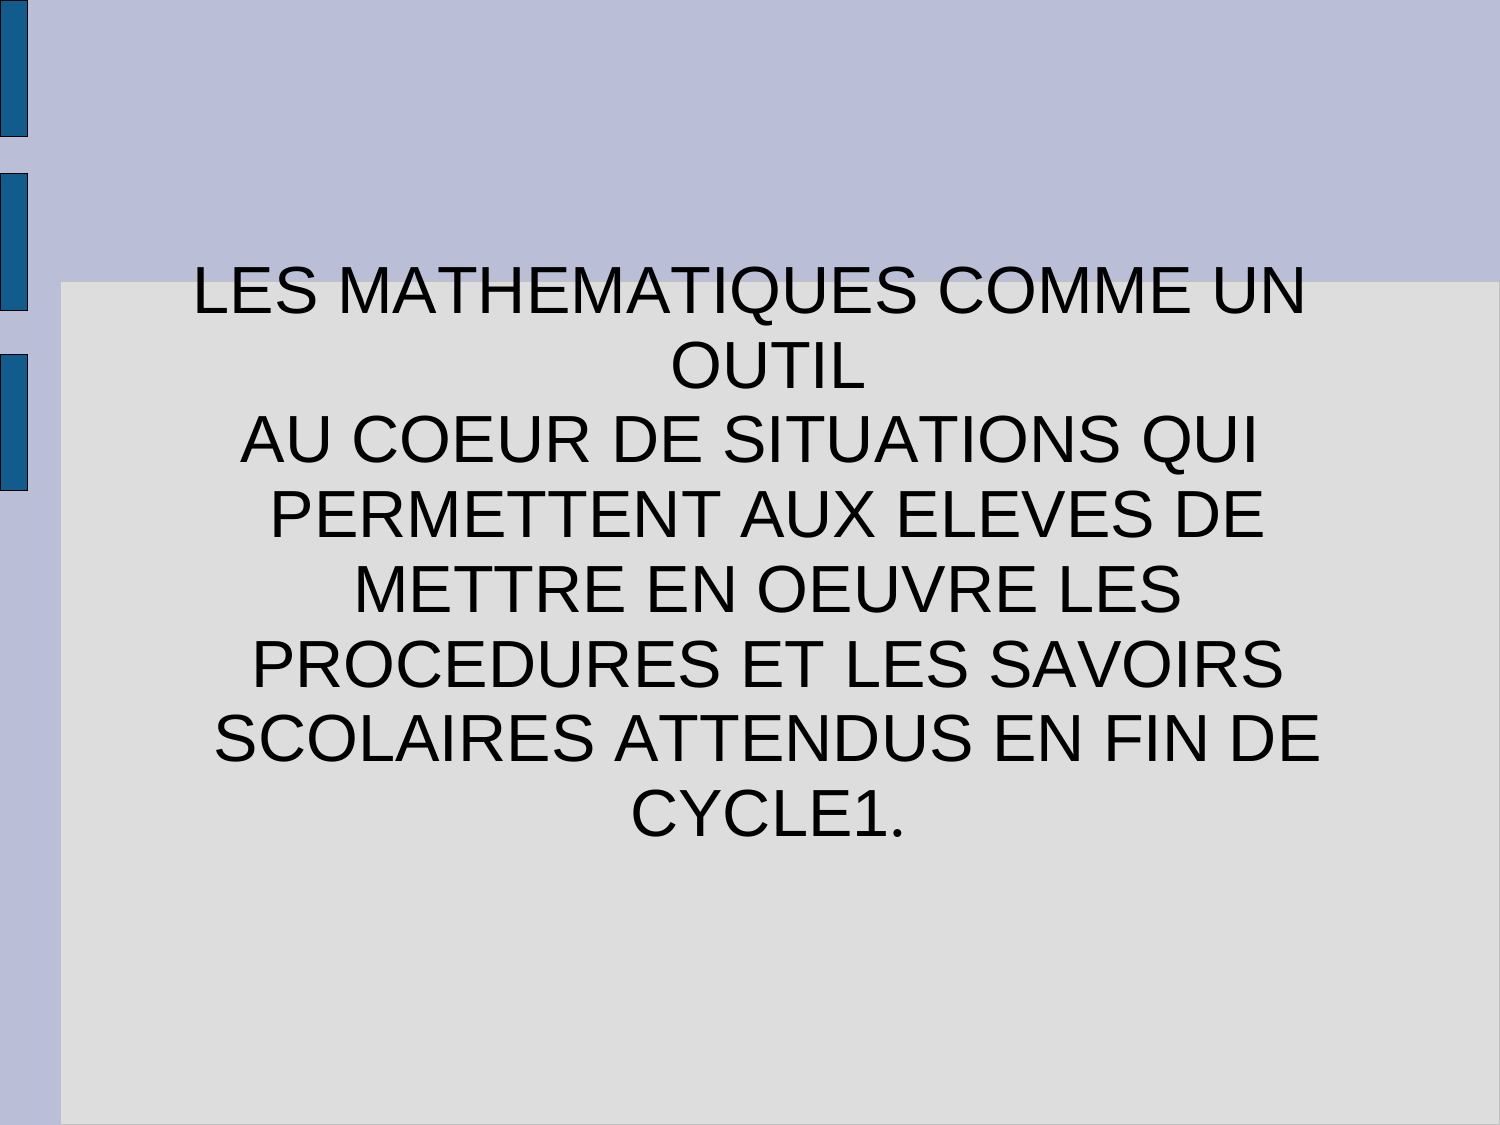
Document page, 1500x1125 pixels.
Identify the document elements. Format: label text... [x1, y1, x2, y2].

subtitle LES MATHEMATIQUES COMME UN OUTIL AU COEUR DE SITUATIONS QUI PERMETTENT AUX ELEVES DE METTRE EN OEUVRE LES PROCEDURES ET LES SAVOIRS SCOLAIRES ATTENDUS EN FIN DE CYCLE1. [110, 82, 1392, 1022]
